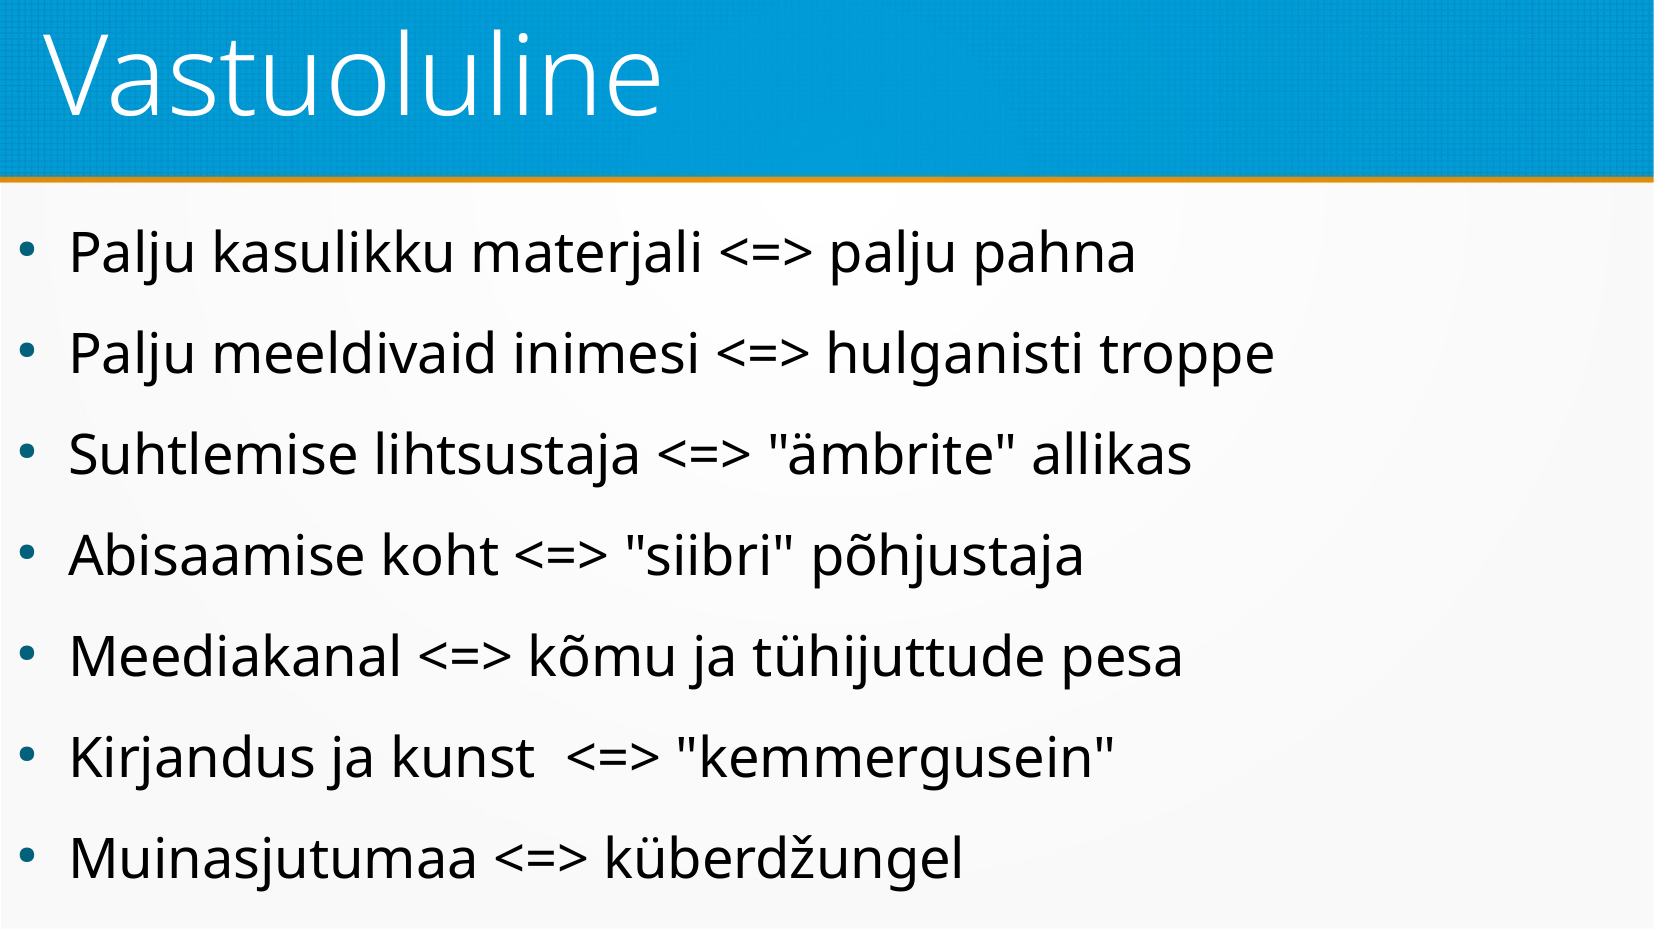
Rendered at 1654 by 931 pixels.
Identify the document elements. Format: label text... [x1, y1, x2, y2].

picture [0, 175, 1654, 931]
list Palju kasulikku materjali <=> palju pahna Palju meeldivaid inimesi <=> hulganisti troppe Suhtlemise lihtsustaja <=> "ämbrite" allikas Abisaamise koht <=> "siibri" põhjustaja Meediakanal <=> kõmu ja tühijuttude pesa Kirjandus ja kunst <=> "kemmergusein" Muinasjutumaa <=> küberdžungel [0, 212, 1483, 902]
title Vastuoluline [43, 0, 1619, 149]
